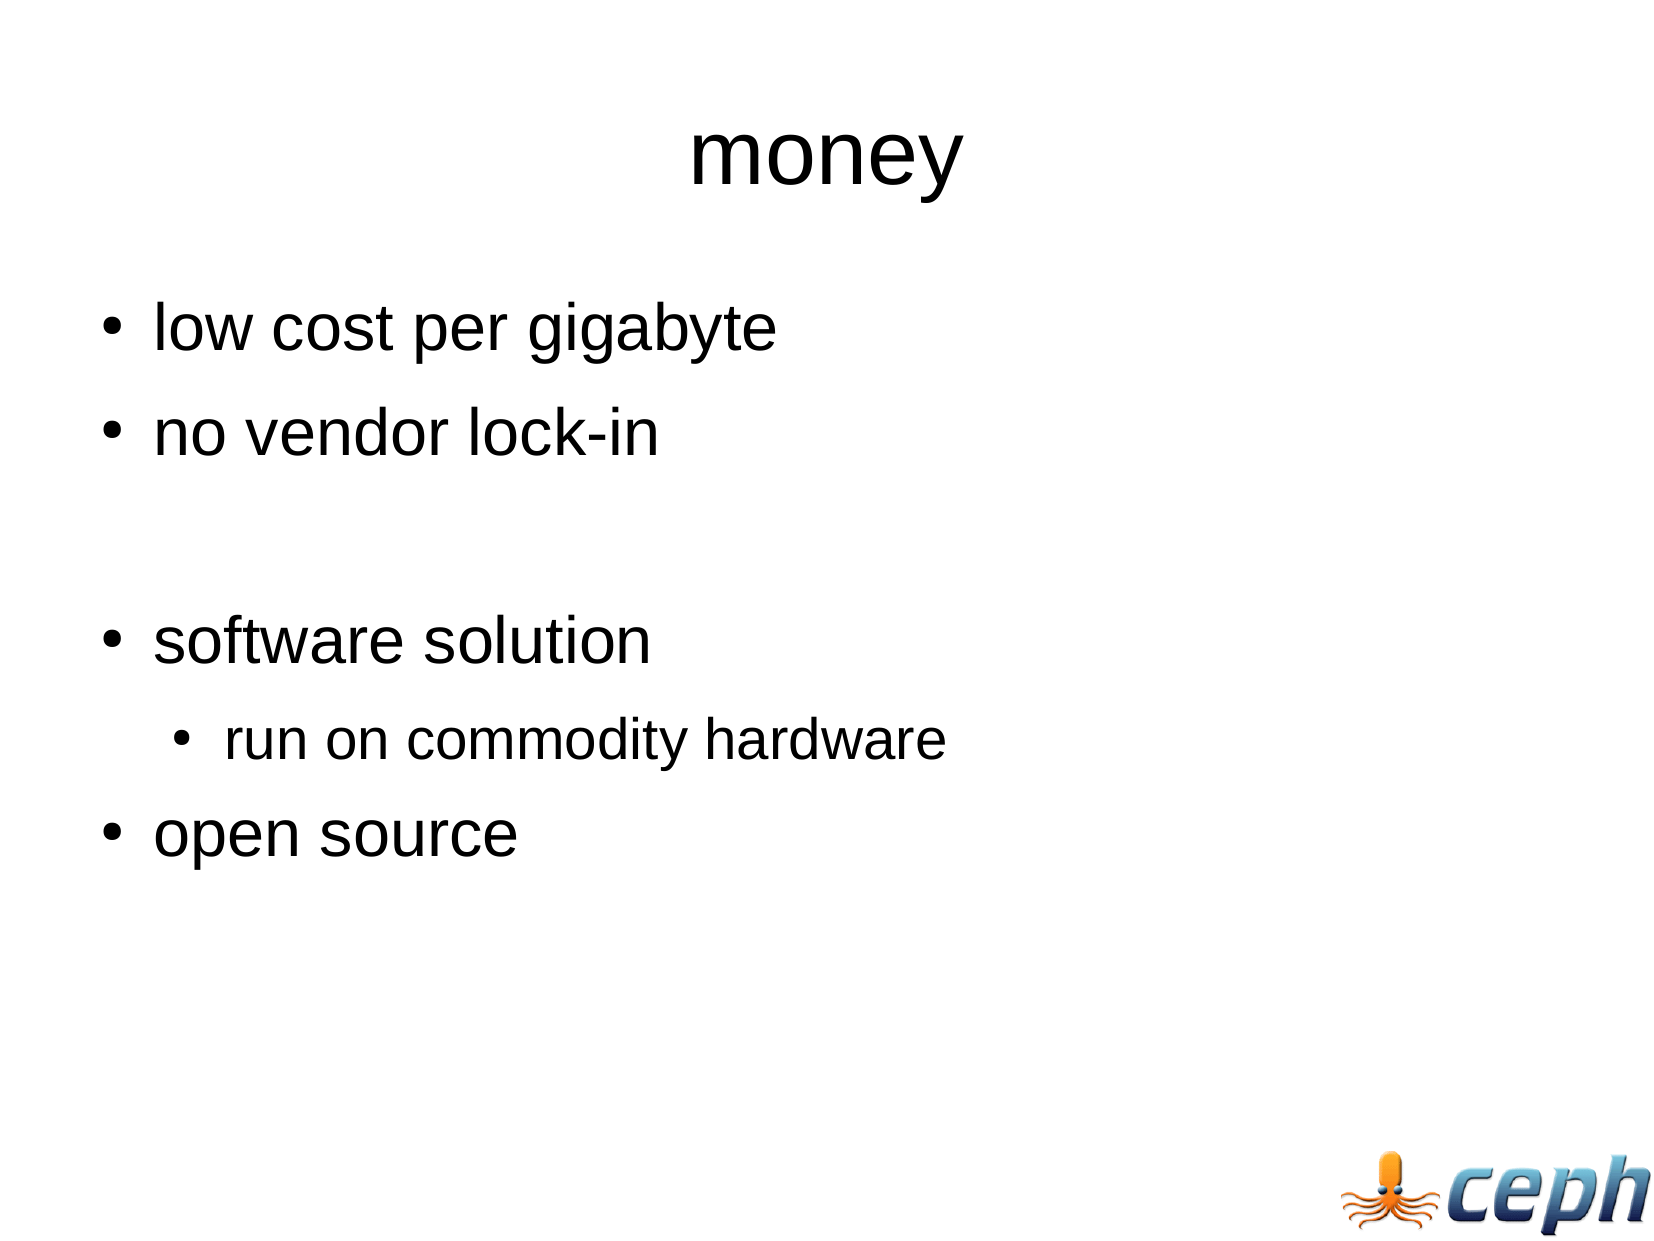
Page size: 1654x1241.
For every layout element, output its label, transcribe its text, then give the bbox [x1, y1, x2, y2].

picture [1335, 1151, 1651, 1239]
title money [82, 49, 1571, 257]
list low cost per gigabyte no vendor lock-in software solution run on commodity hardware open source [82, 290, 1571, 1109]
